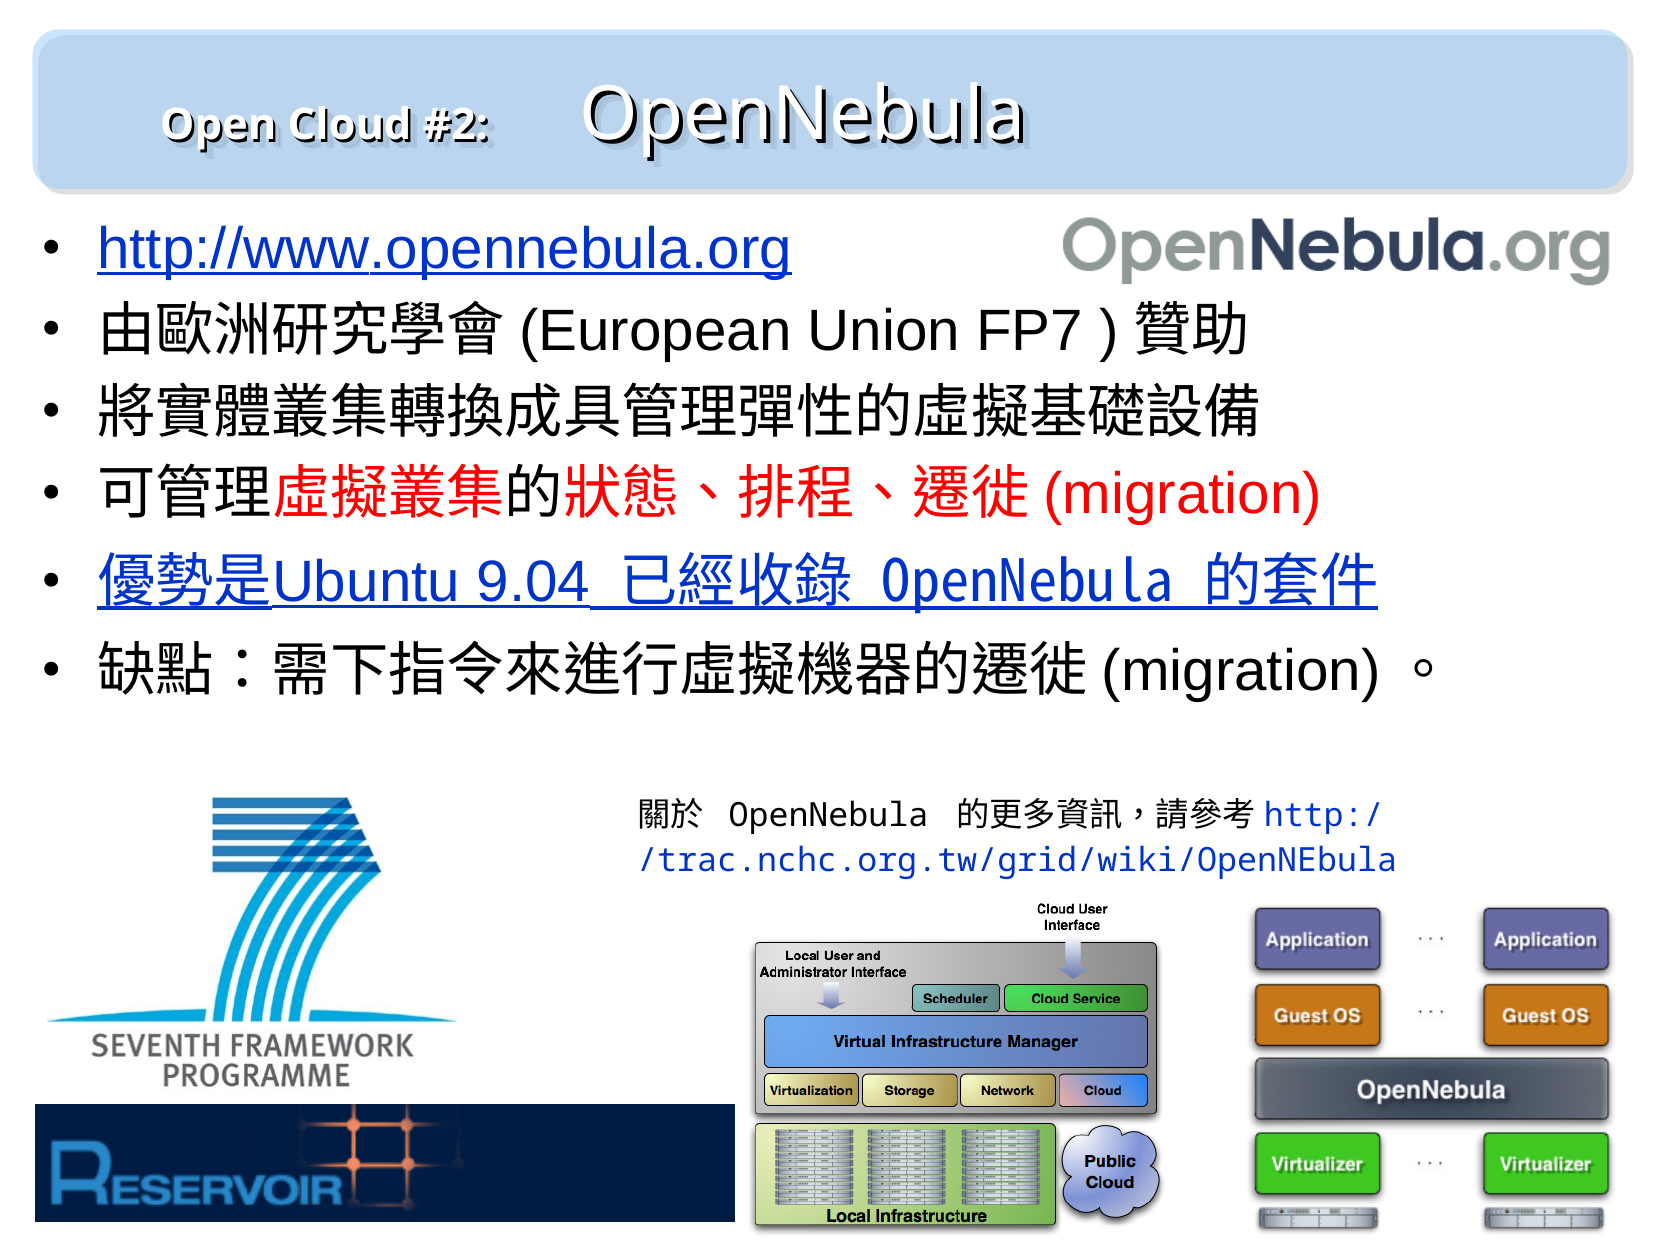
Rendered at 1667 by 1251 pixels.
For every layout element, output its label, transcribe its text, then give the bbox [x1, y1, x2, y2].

picture [1234, 891, 1630, 1247]
text_box Open Cloud #2: OpenNebula [32, 29, 1628, 189]
picture [35, 891, 1181, 1247]
text_box http://www.opennebula.org 由歐洲研究學會(European Union FP7 )贊助 將實體叢集轉換成具管理彈性的虛擬基礎設備 可管理虛擬叢集的狀態、排程、遷徙(migration) 優勢是Ubuntu 9.04 已經收錄 OpenNebula 的套件 缺點：需下指令來進行虛擬機器的遷徙(migration)。 [41, 212, 1607, 761]
picture [47, 797, 458, 1093]
text_box 關於 OpenNebula 的更多資訊，請參考http://trac.nchc.org.tw/grid/wiki/OpenNEbula [616, 779, 1595, 887]
picture [797, 183, 1625, 302]
